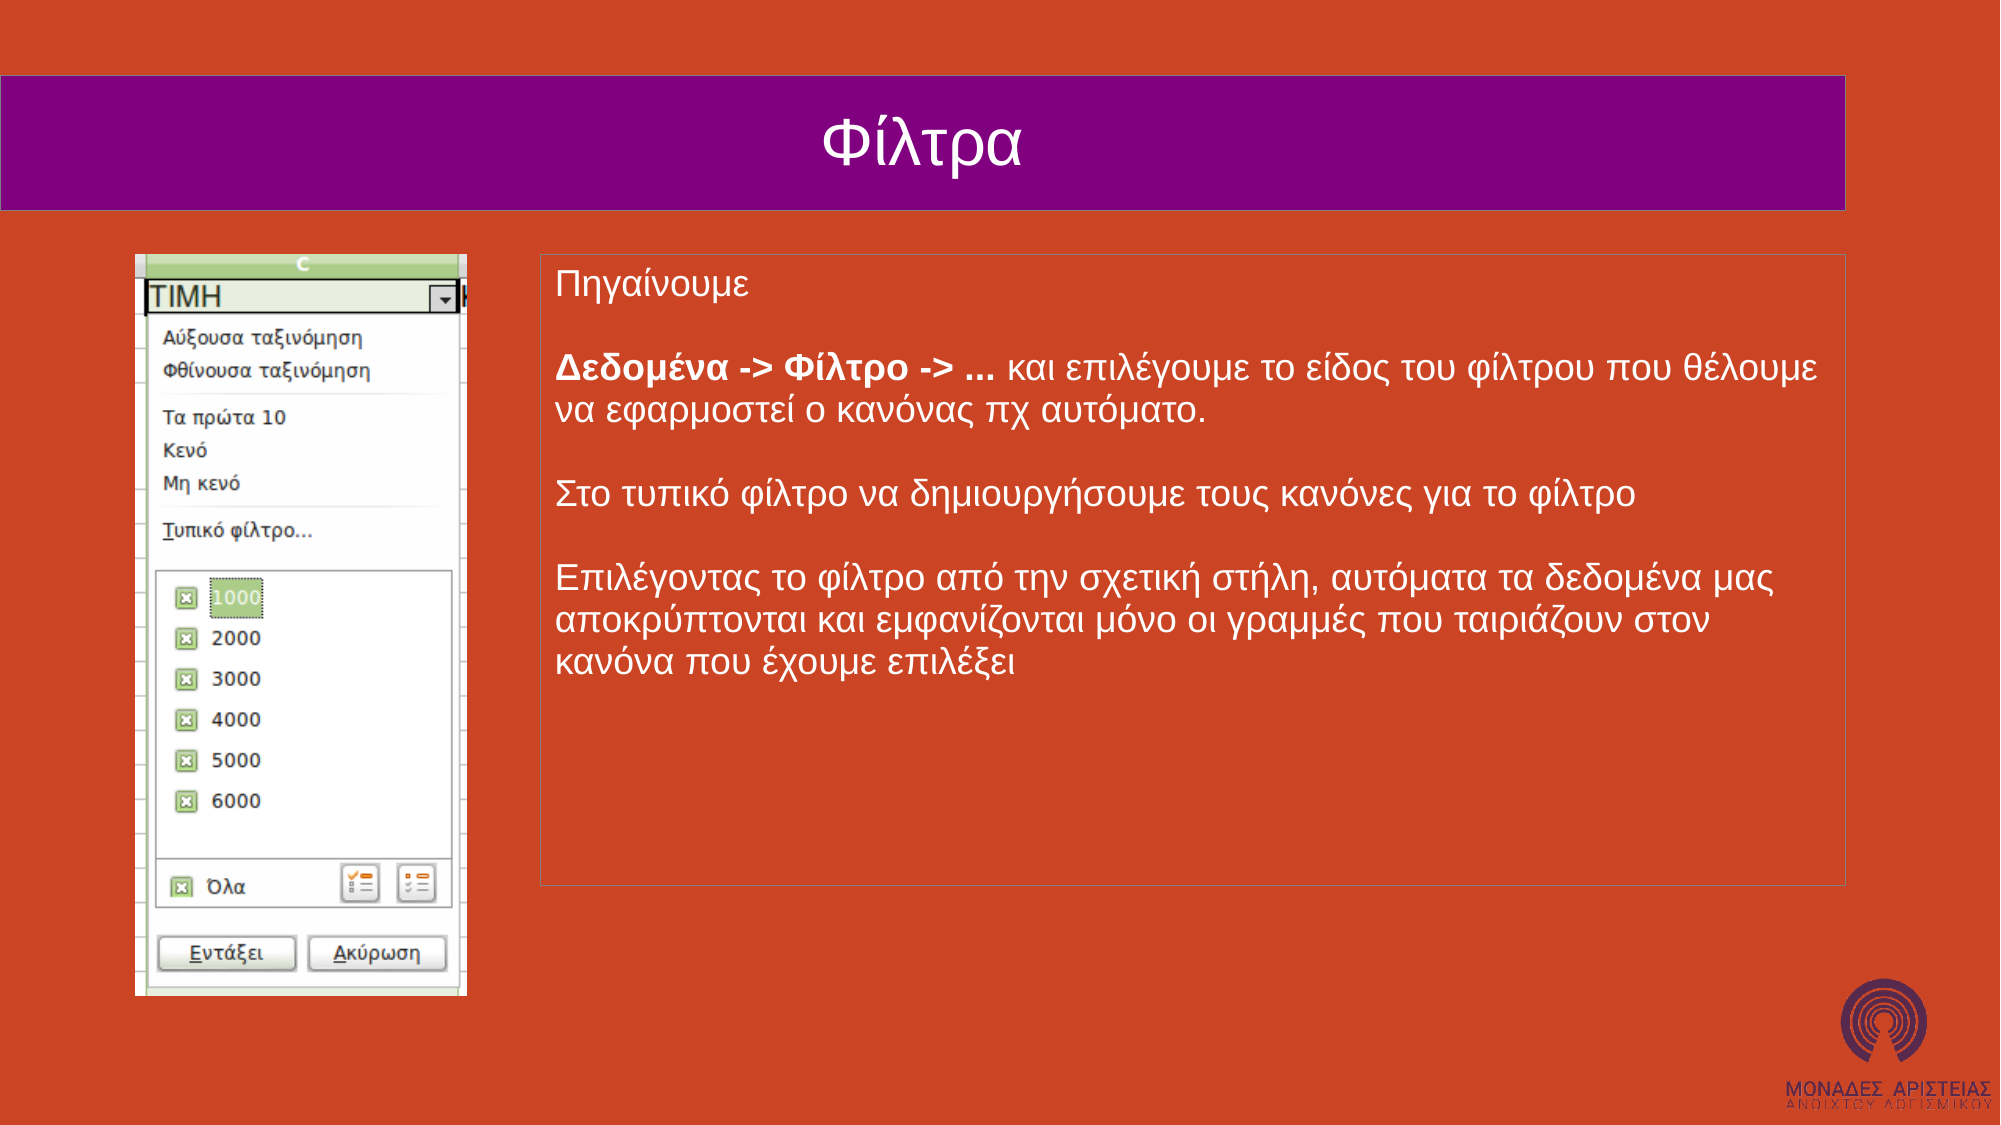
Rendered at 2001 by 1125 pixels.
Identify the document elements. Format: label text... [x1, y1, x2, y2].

picture [135, 254, 467, 996]
text_box Φίλτρα [0, 75, 1846, 211]
picture [1785, 978, 1992, 1111]
text_box Πηγαίνουμε Δεδομένα -> Φίλτρο -> ... και επιλέγουμε το είδος του φίλτρου που θέλουμε να εφαρμοστεί ο κανόνας πχ αυτόματο. Στο τυπικό φίλτρο να δημιουργήσουμε τους κανόνες για το φίλτρο Επιλέγοντας το φίλτρο από την σχετική στήλη, αυτόματα τα δεδομένα μας αποκρύπτονται και εμφανίζονται μόνο οι γραμμές που ταιριάζουν στον κανόνα που έχουμε επιλέξει [540, 254, 1846, 886]
